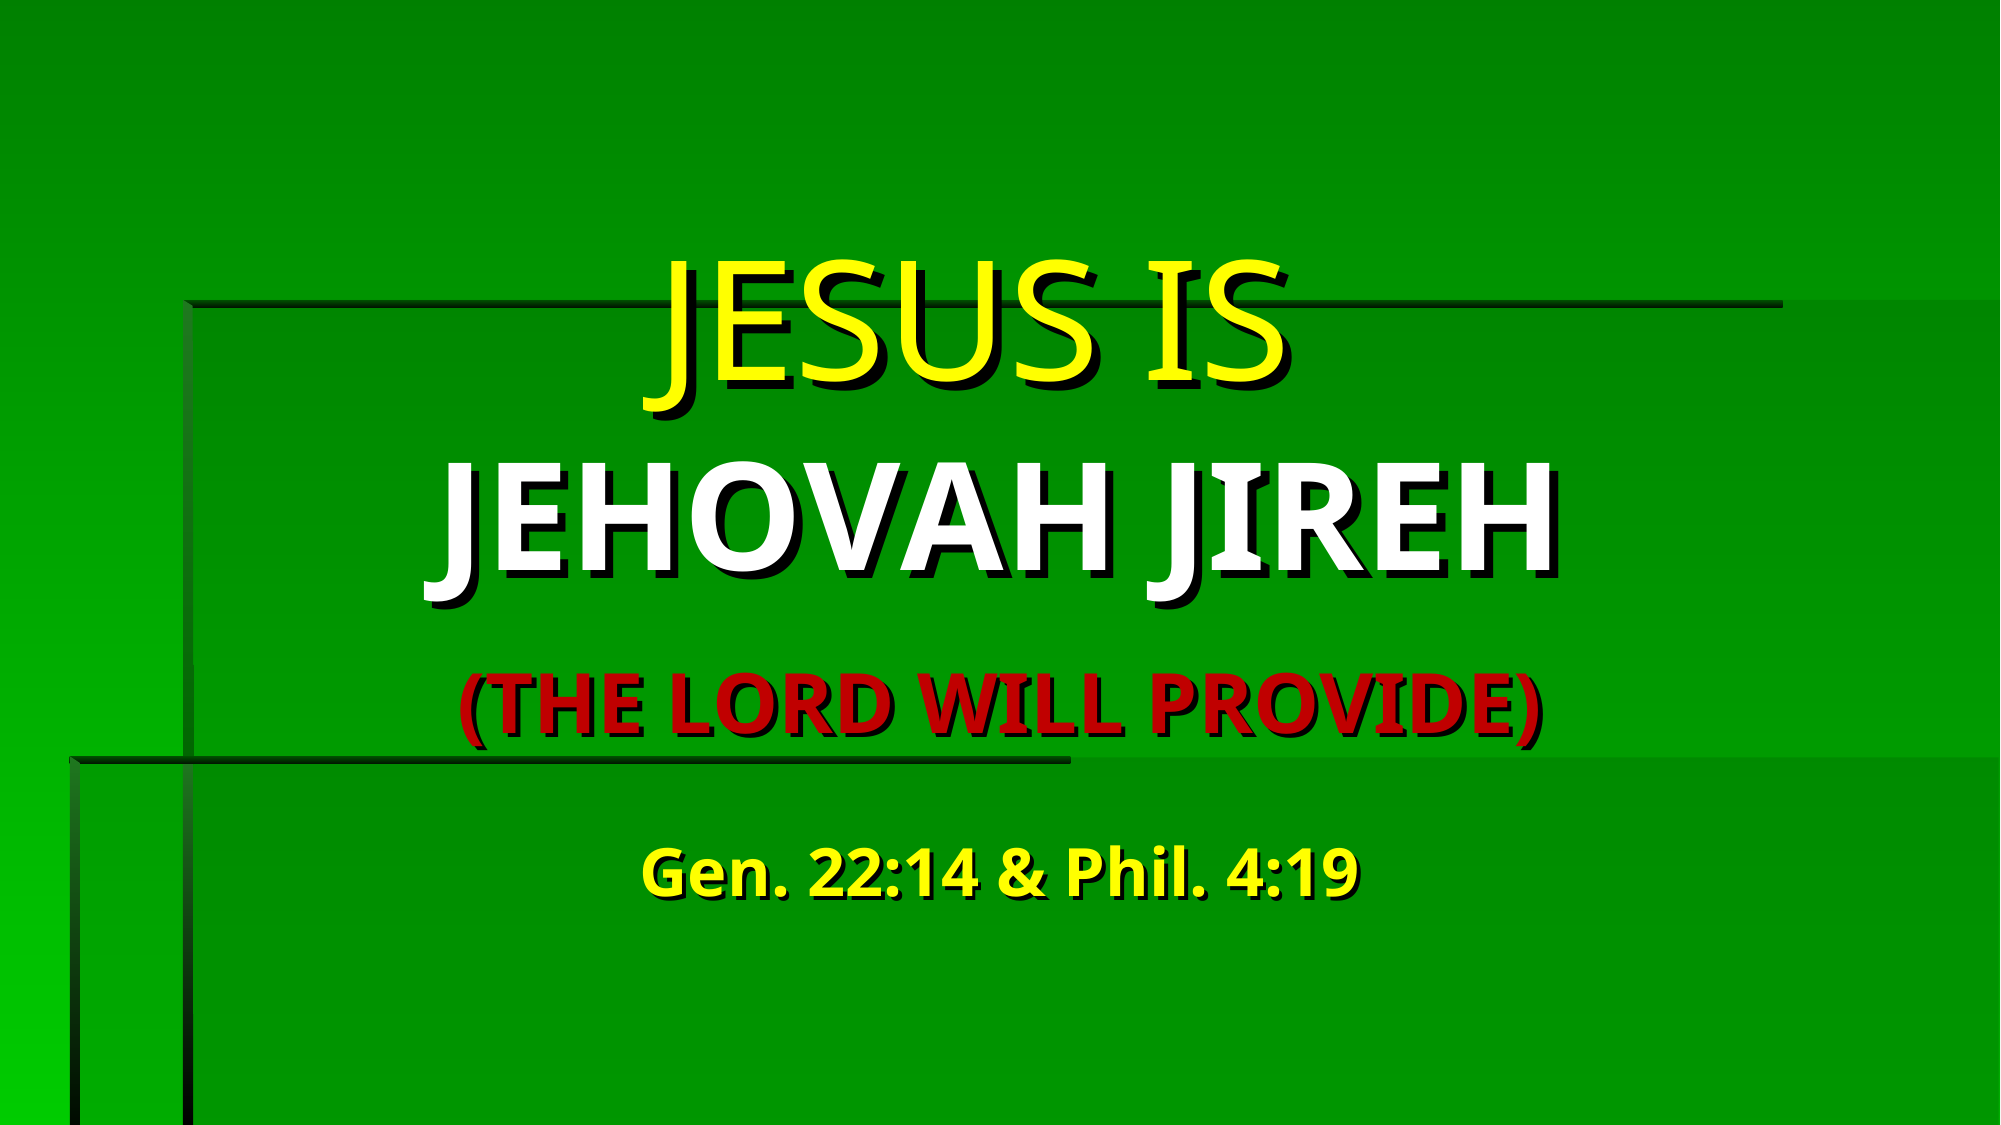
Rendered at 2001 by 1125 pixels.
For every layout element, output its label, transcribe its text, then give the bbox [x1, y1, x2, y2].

title JESUS IS JEHOVAH JIREH (THE LORD WILL PROVIDE) Gen. 22:14 & Phil. 4:19 [249, 0, 1750, 1125]
